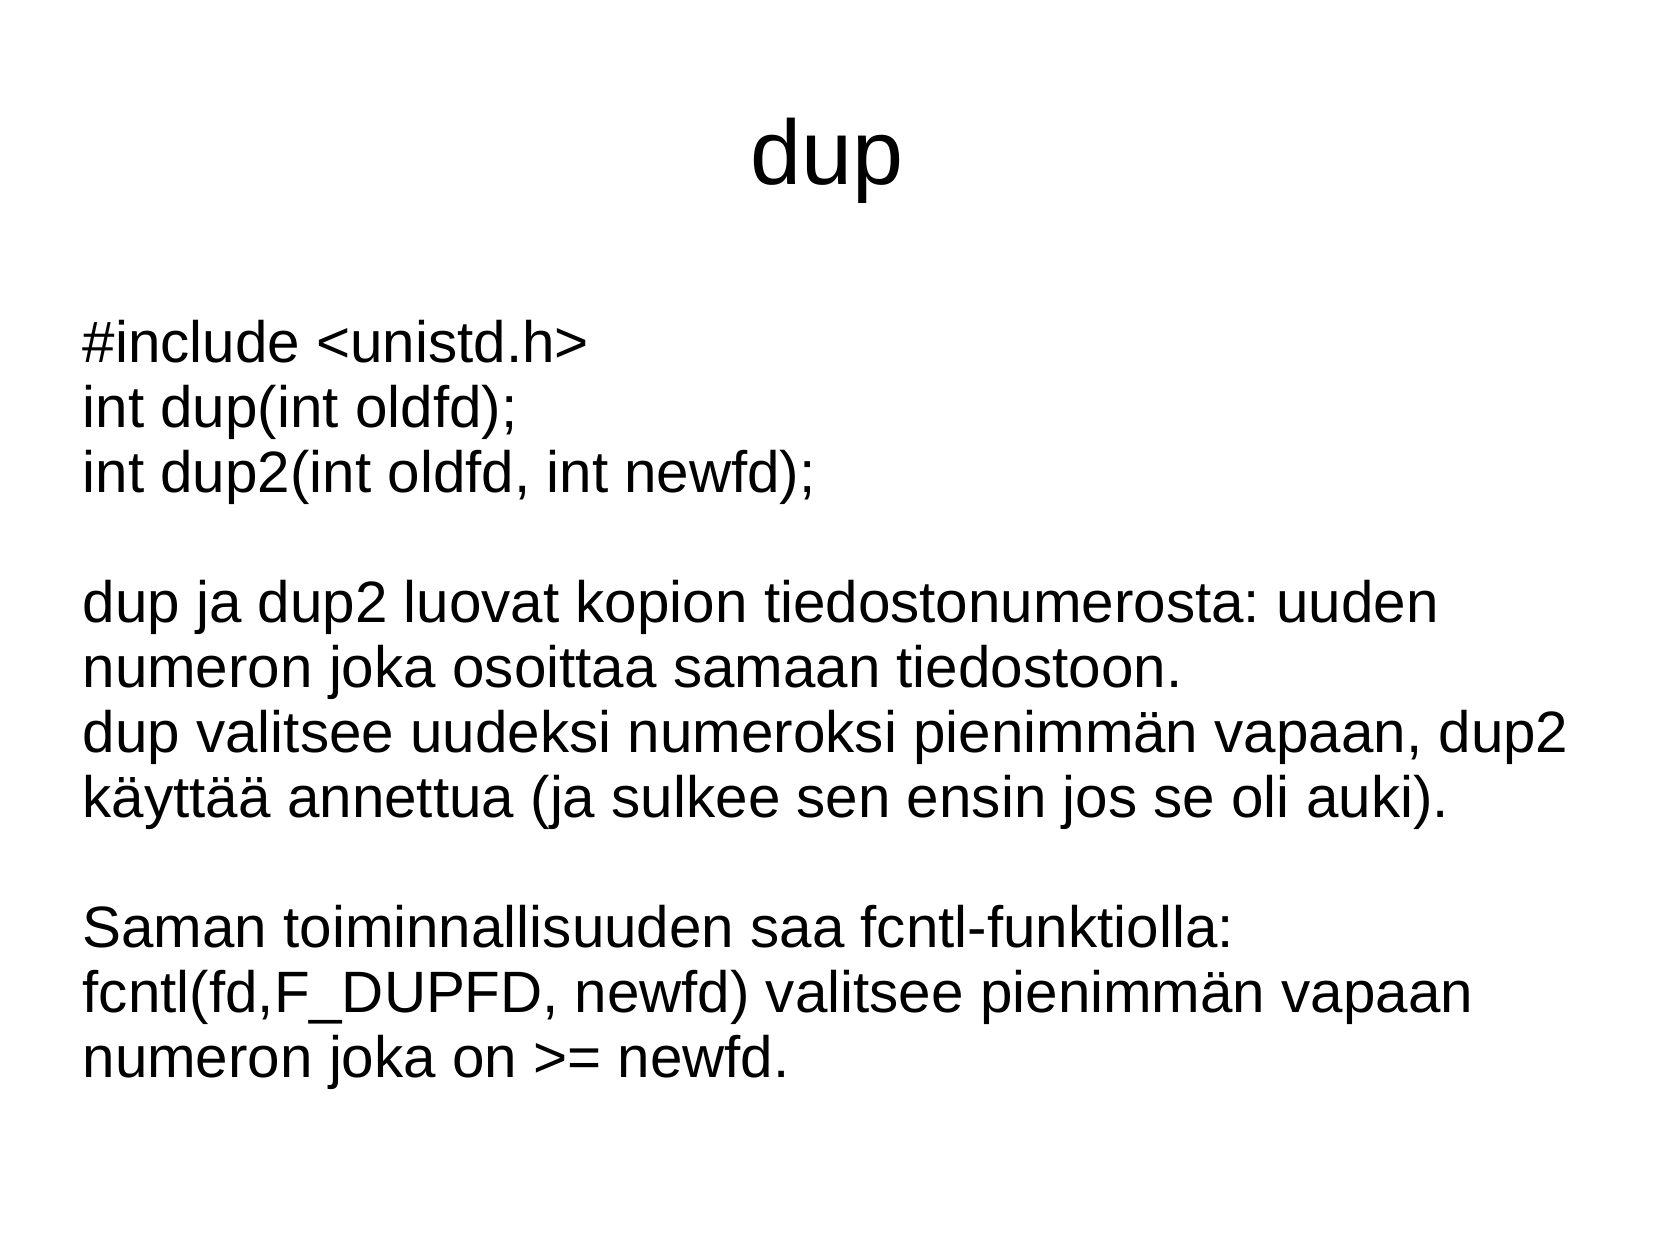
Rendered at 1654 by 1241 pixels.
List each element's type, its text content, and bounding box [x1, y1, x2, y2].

subtitle #include <unistd.h> int dup(int oldfd); int dup2(int oldfd, int newfd); dup ja dup2 luovat kopion tiedostonumerosta: uuden numeron joka osoittaa samaan tiedostoon. dup valitsee uudeksi numeroksi pienimmän vapaan, dup2 käyttää annettua (ja sulkee sen ensin jos se oli auki). Saman toiminnallisuuden saa fcntl-funktiolla: fcntl(fd,F_DUPFD, newfd) valitsee pienimmän vapaan numeron joka on >= newfd. [82, 290, 1571, 1109]
title dup [82, 49, 1571, 257]
